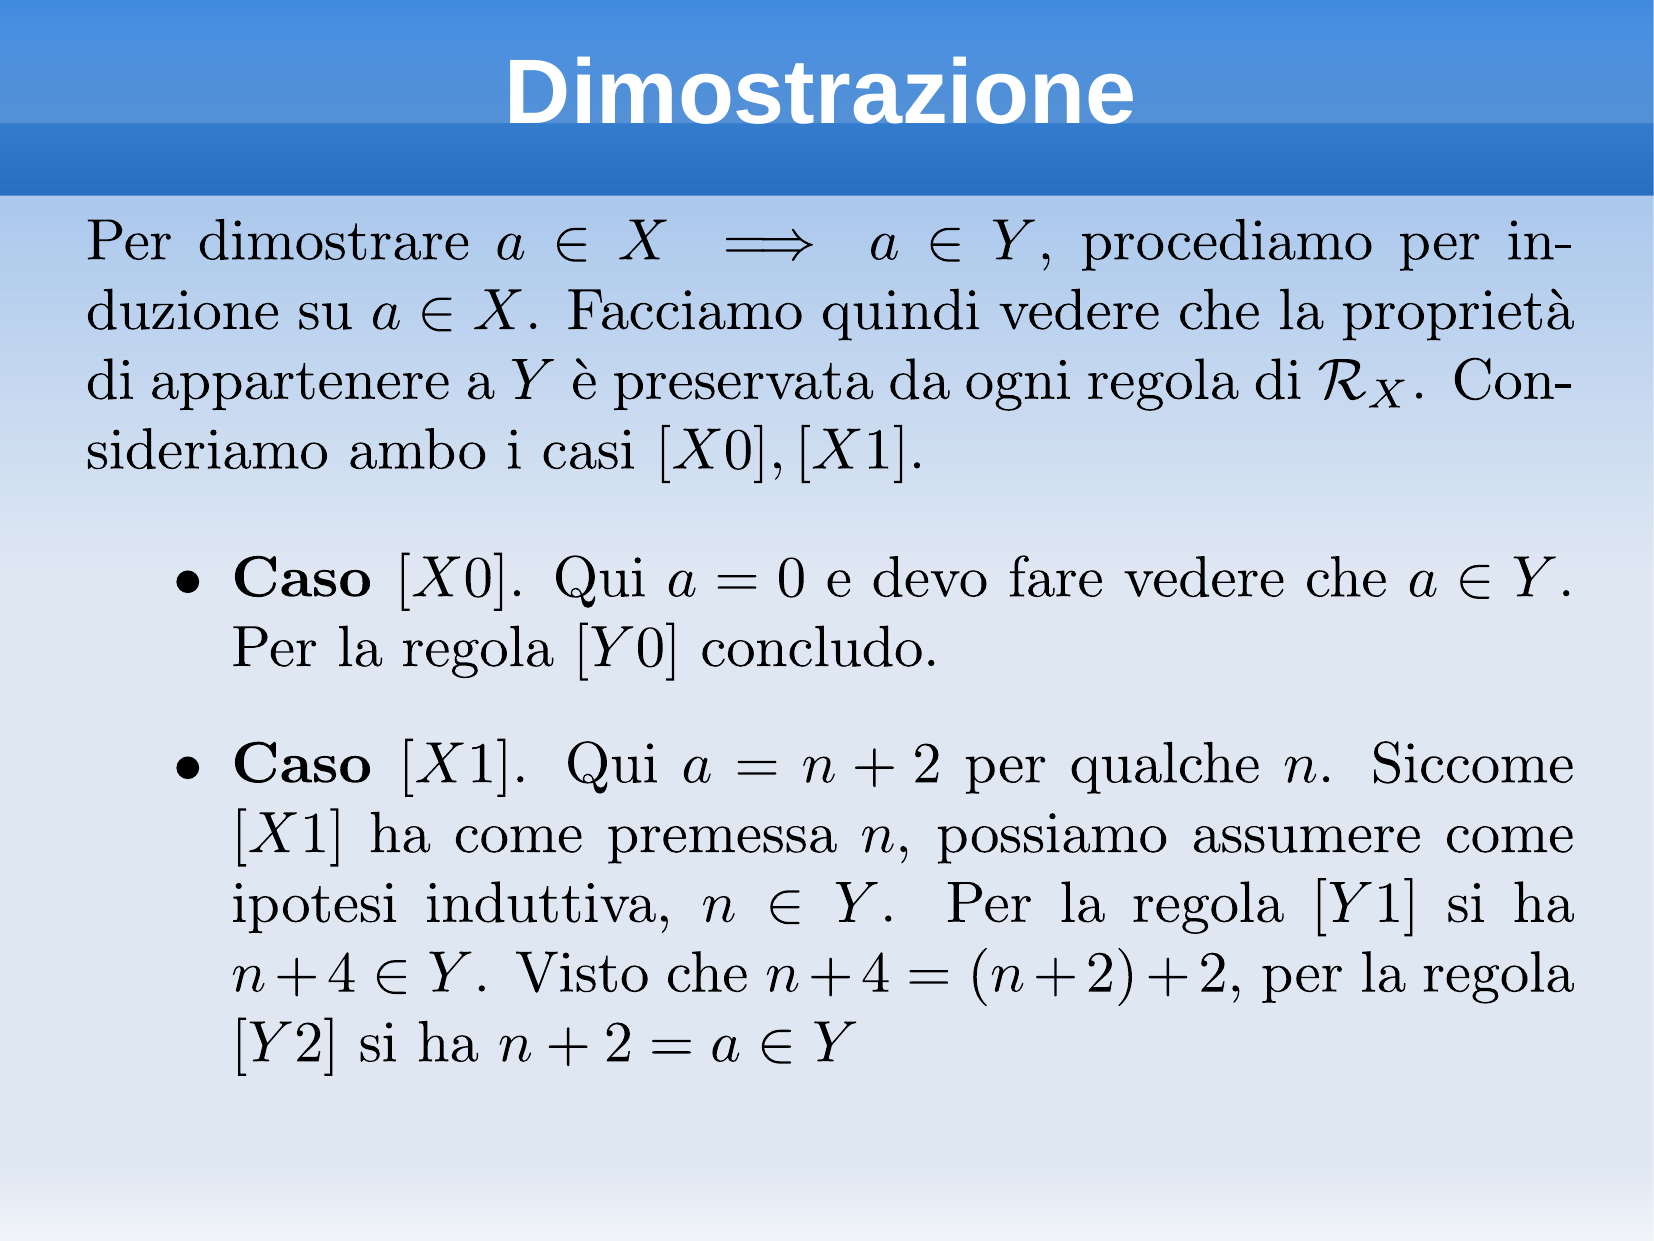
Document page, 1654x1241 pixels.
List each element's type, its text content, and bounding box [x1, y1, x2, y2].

title Dimostrazione [76, 0, 1565, 196]
picture [0, 0, 1654, 1241]
text_box [85, 218, 1575, 1076]
